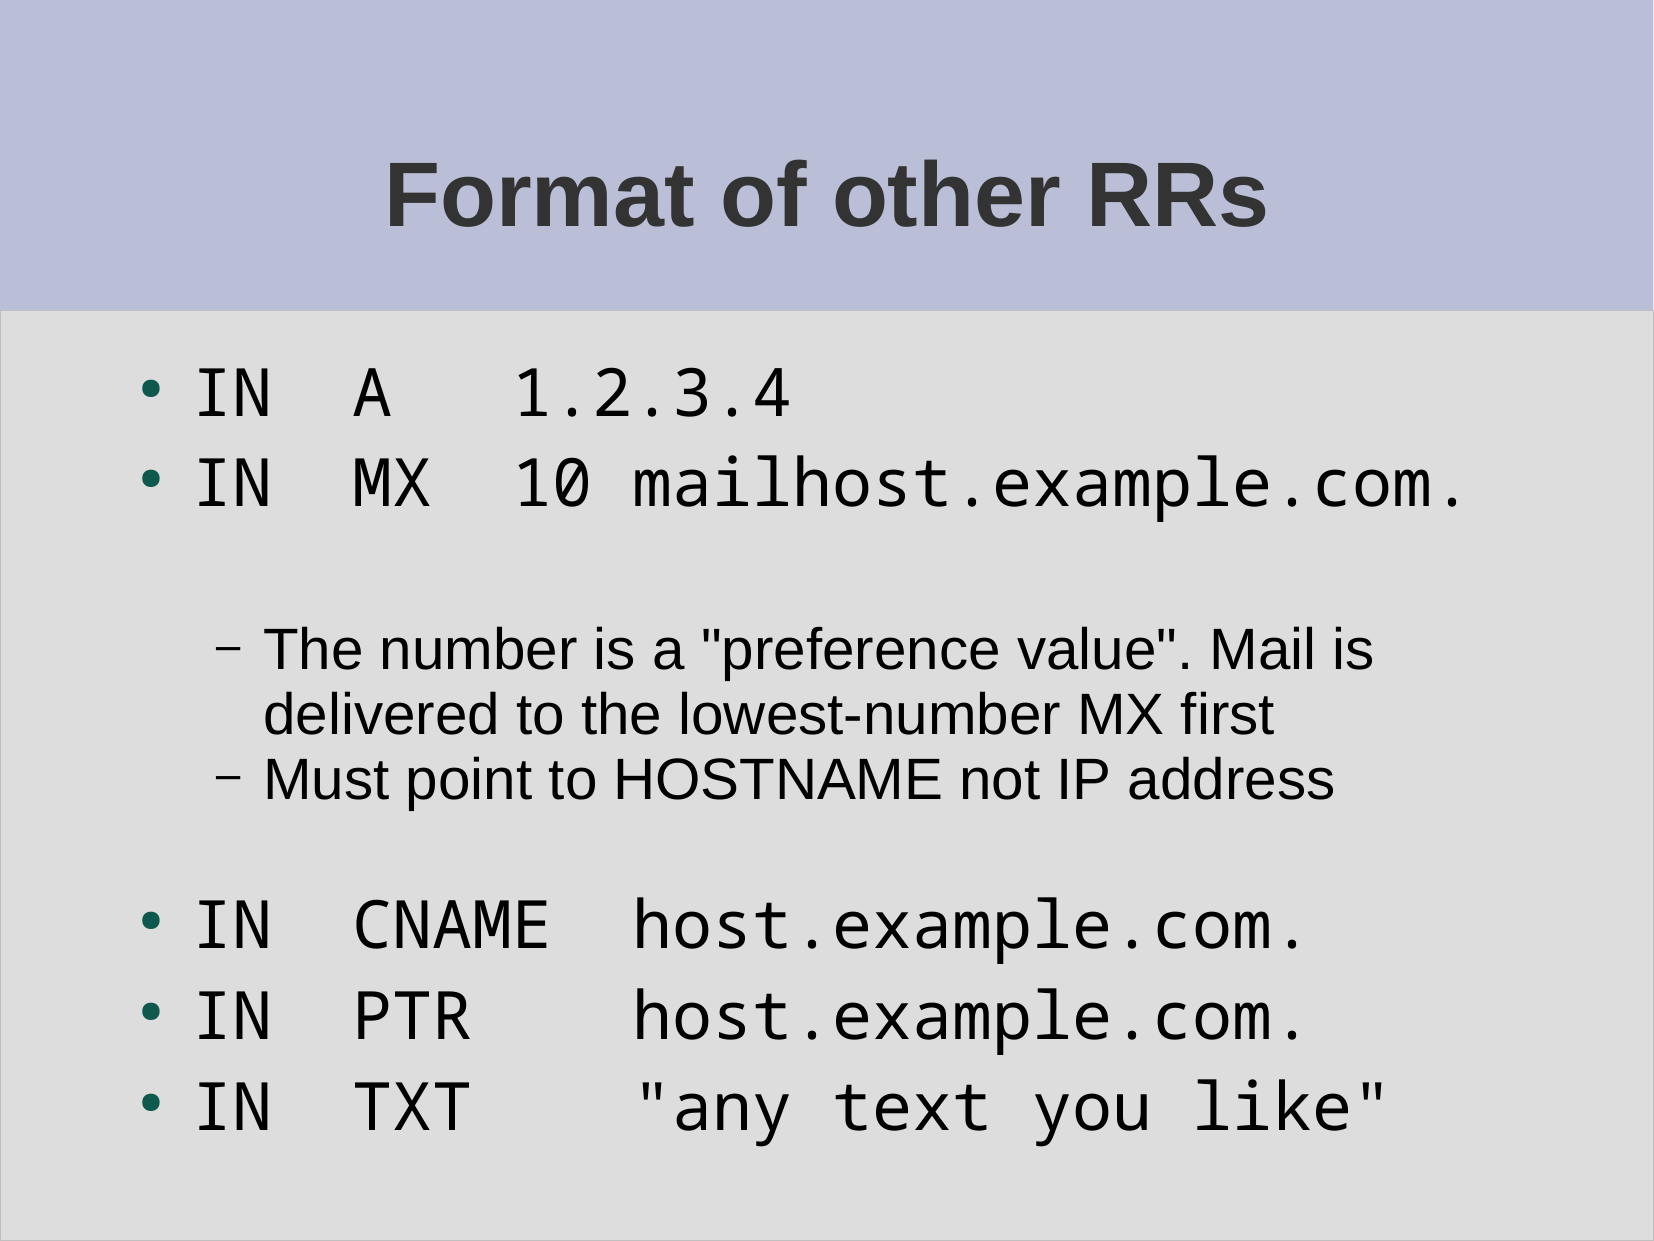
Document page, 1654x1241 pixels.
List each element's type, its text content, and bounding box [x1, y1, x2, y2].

list IN A 1.2.3.4 IN MX 10 mailhost.example.com. The number is a "preference value". Mail is delivered to the lowest-number MX first Must point to HOSTNAME not IP address IN CNAME host.example.com. IN PTR host.example.com. IN TXT "any text you like" [121, 344, 1534, 1127]
title Format of other RRs [121, 91, 1534, 299]
